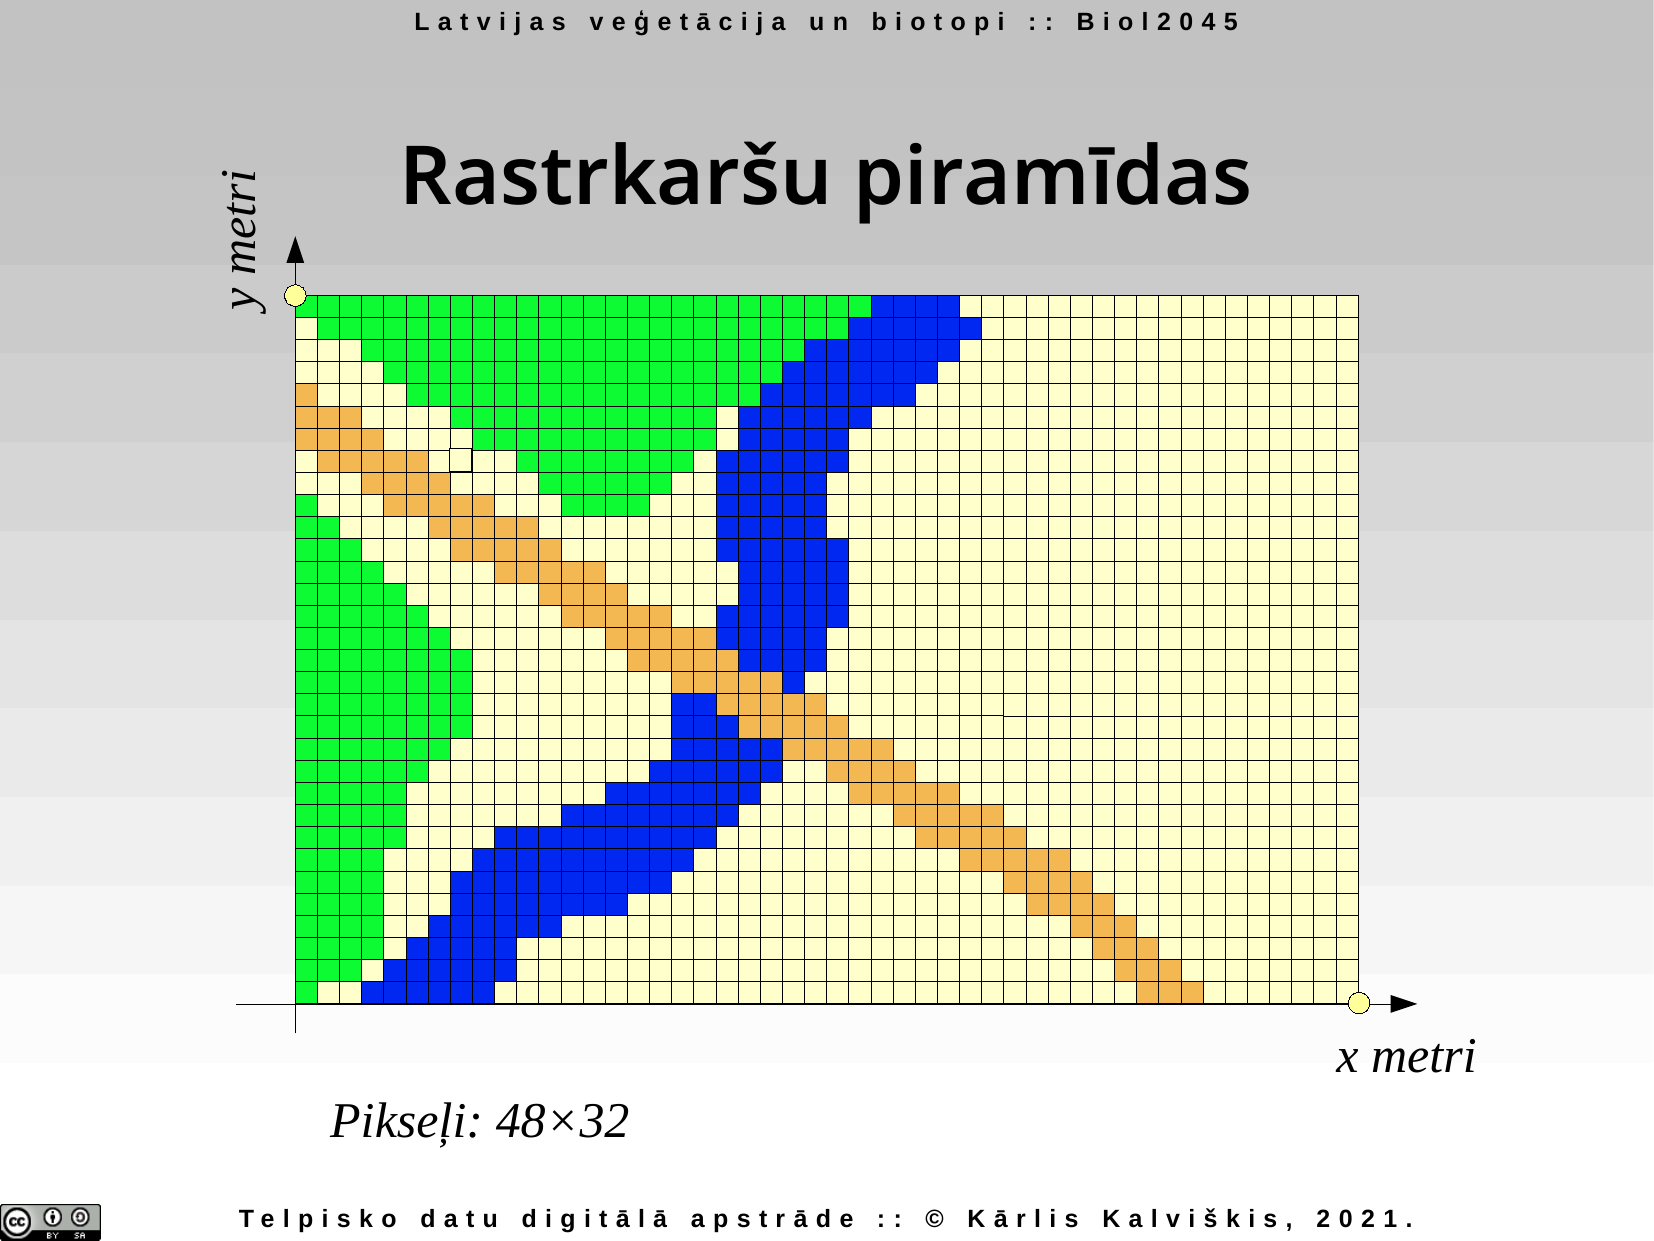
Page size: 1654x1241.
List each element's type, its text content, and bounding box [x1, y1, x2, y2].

text_box Pikseļi: 48×32 [330, 1092, 630, 1149]
picture [0, 0, 1654, 1241]
text_box y metri [210, 169, 266, 311]
text_box x metri [1336, 1028, 1478, 1084]
text_box [284, 284, 1370, 1014]
title Rastrkaršu piramīdas [29, 49, 1625, 296]
